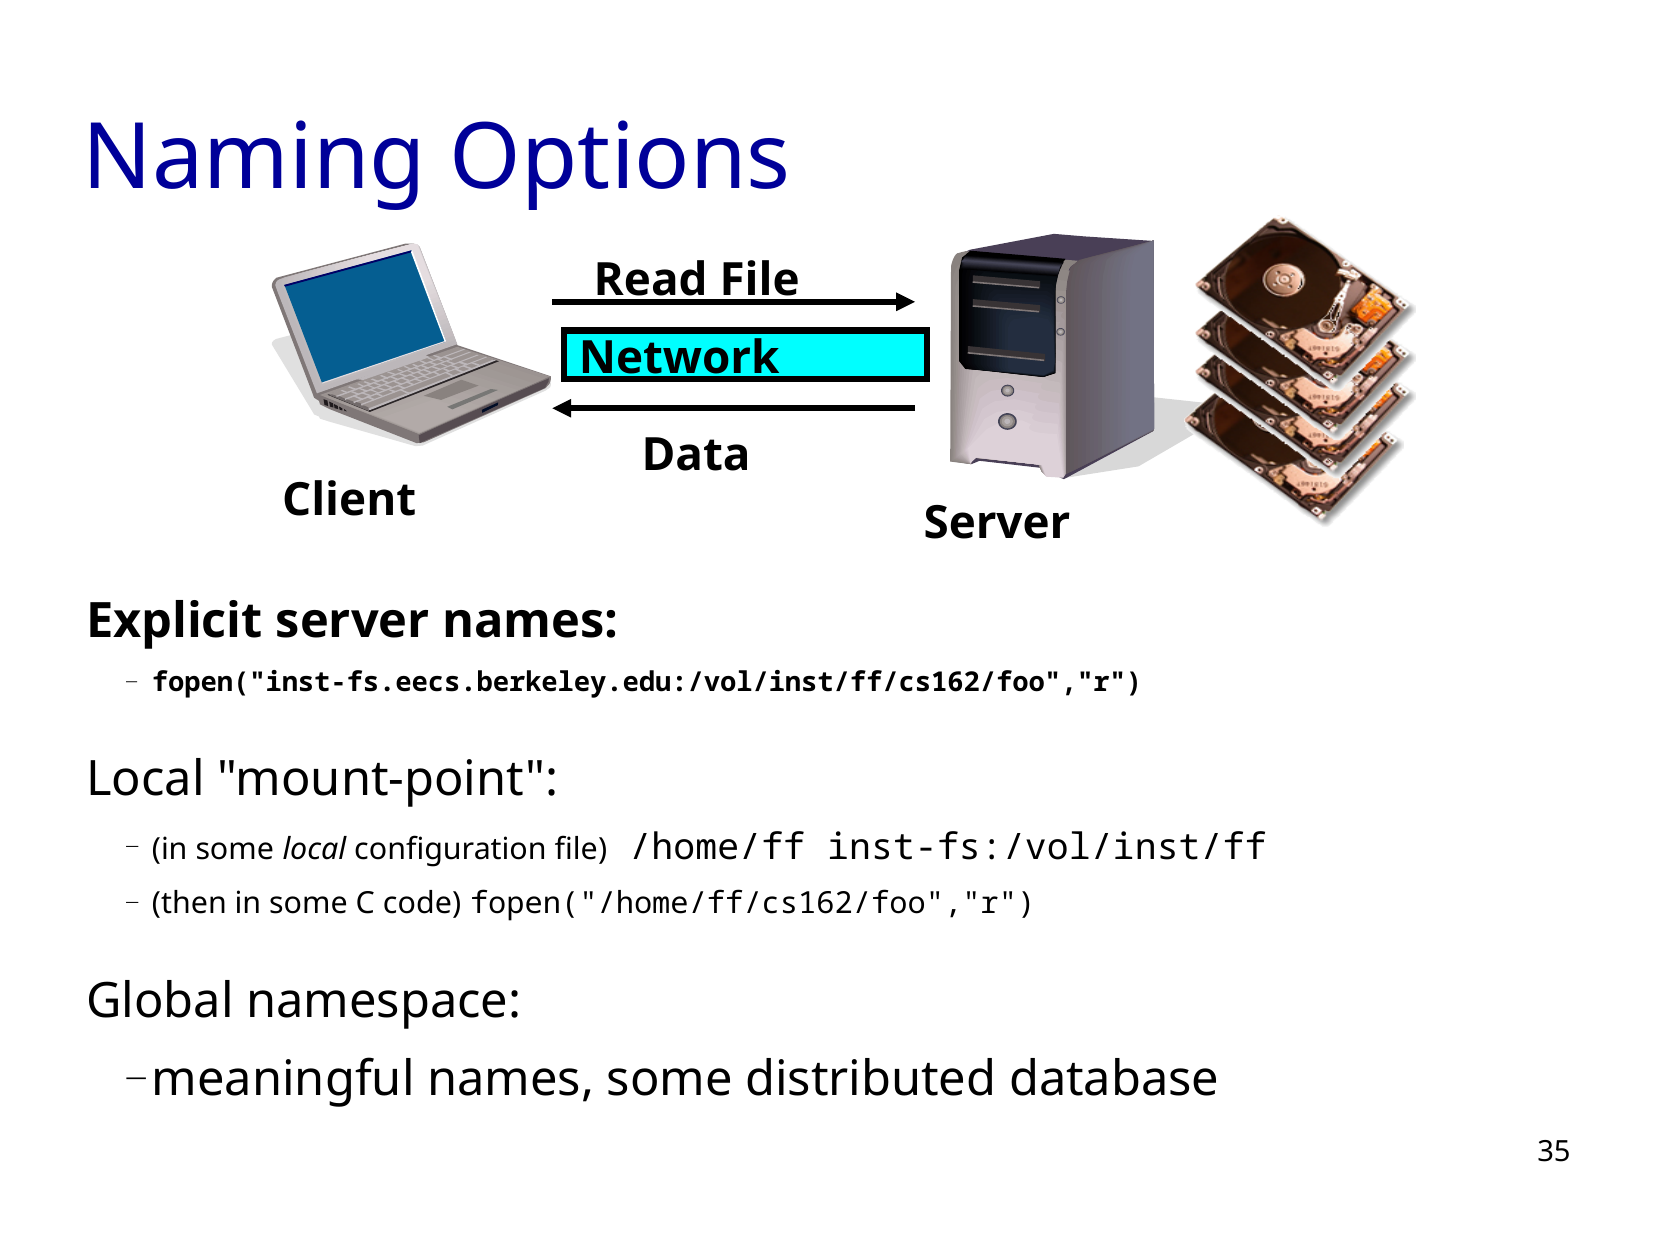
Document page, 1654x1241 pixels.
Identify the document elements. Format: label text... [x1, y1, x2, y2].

text_box Read File [578, 242, 890, 312]
text_box Client [267, 462, 506, 533]
title Naming Options [82, 49, 1571, 257]
text_box Data [626, 417, 841, 488]
text_box Server [908, 485, 1160, 556]
list Explicit server names: fopen("inst-fs.eecs.berkeley.edu:/vol/inst/ff/cs162/foo","r") Local "mount-point": (in some local configuration file) /home/ff inst-fs:/vol/inst/ff (then in some C code) fopen("/home/ff/cs162/foo","r") Global namespace: meaningful names, some distributed database [60, 585, 1571, 1111]
picture [950, 214, 1416, 532]
text_box Network [564, 330, 927, 379]
picture [271, 243, 551, 447]
